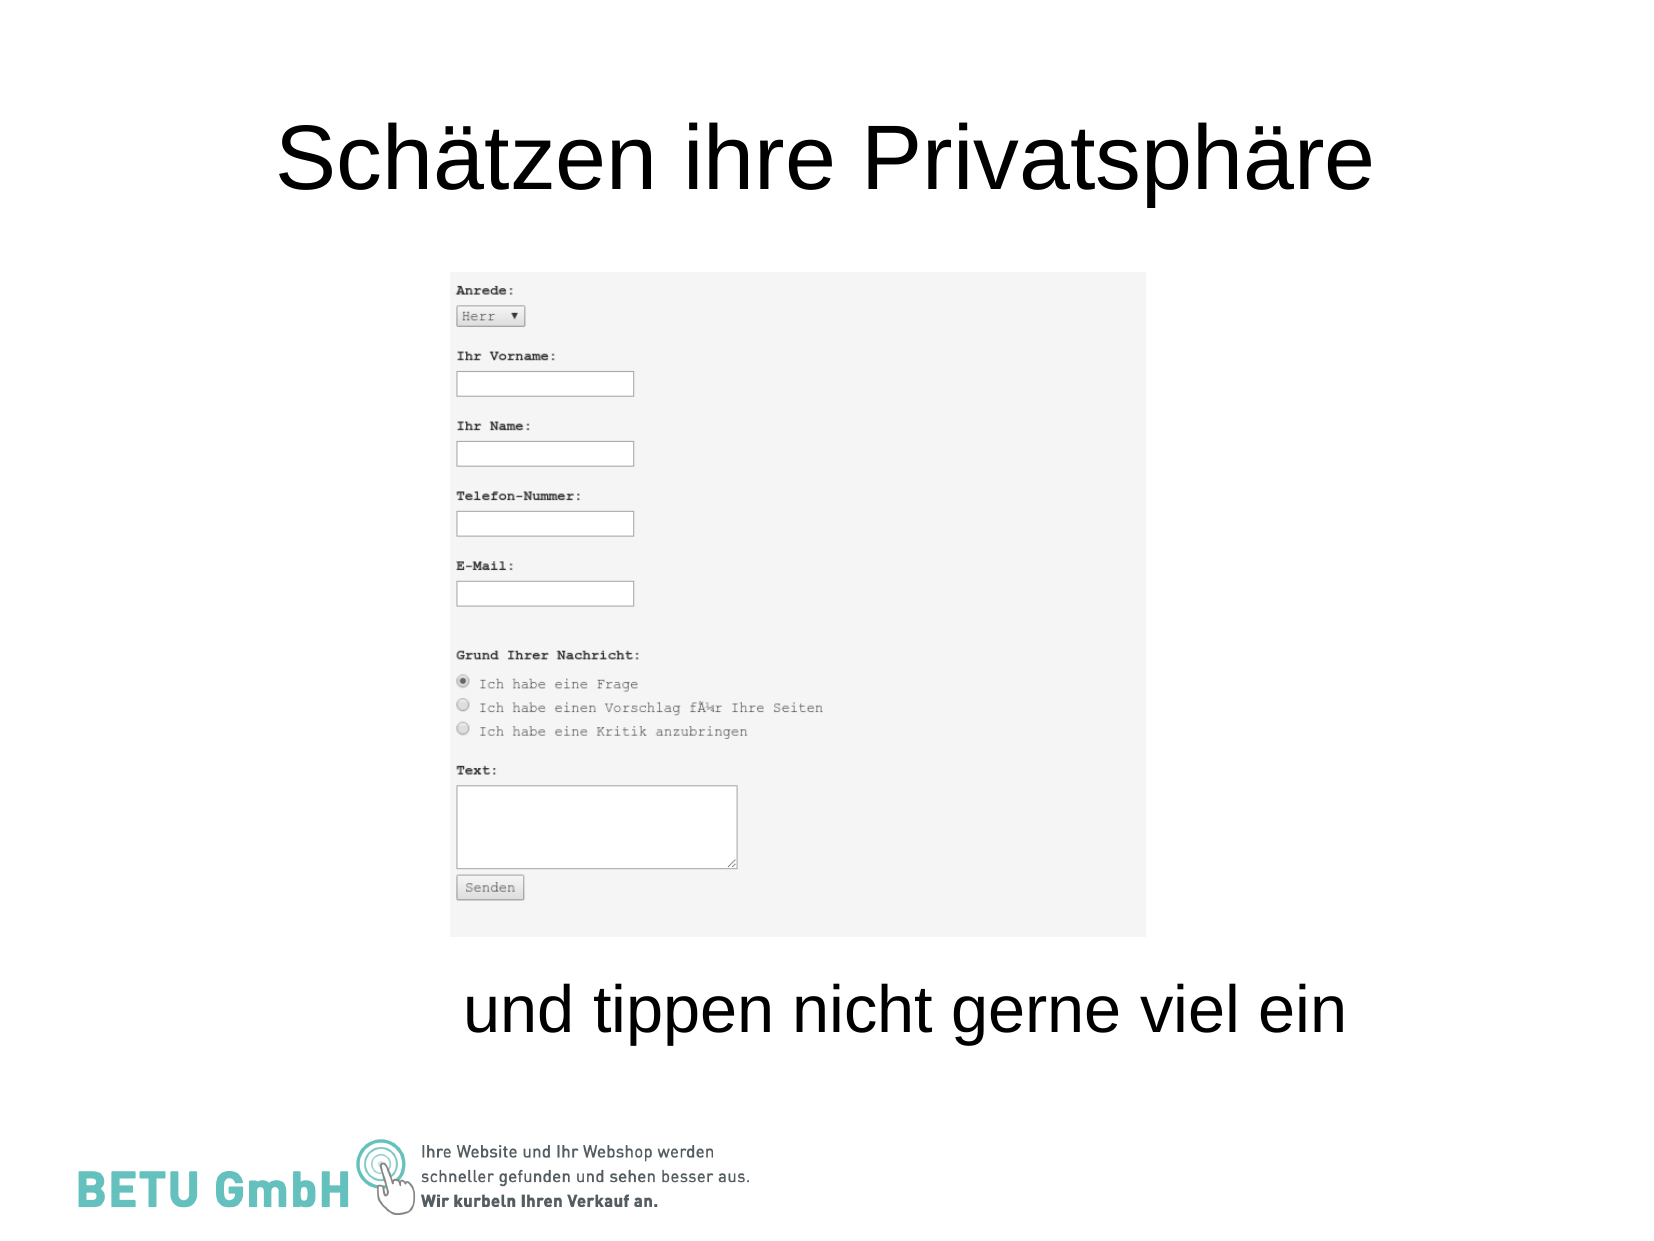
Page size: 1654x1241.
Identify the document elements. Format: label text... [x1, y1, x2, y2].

picture [450, 272, 1146, 938]
picture [70, 1138, 815, 1216]
text_box und tippen nicht gerne viel ein [448, 958, 1406, 1016]
text_box Schätzen ihre Privatsphäre [82, 49, 1571, 257]
